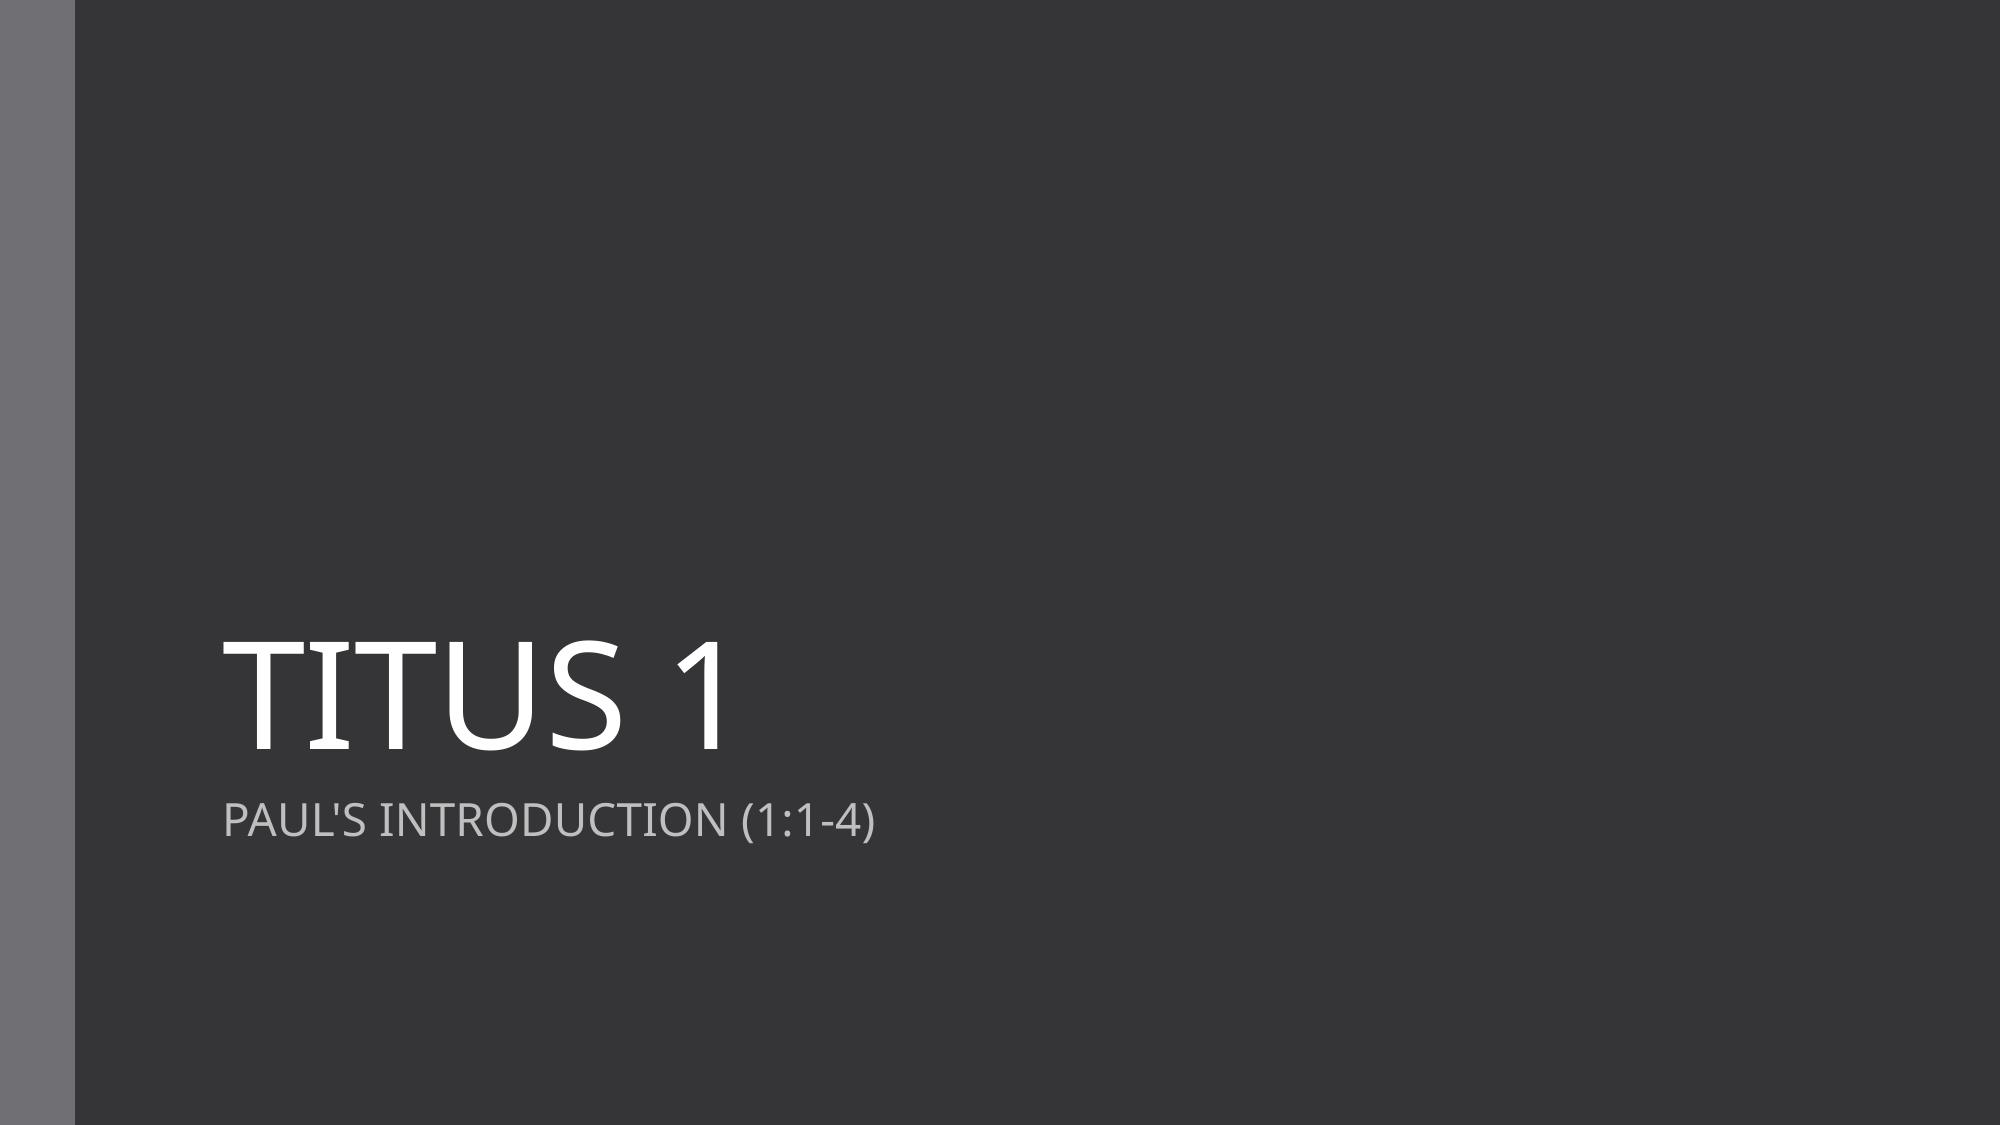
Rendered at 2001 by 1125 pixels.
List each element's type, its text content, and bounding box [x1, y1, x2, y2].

subtitle PAUL'S INTRODUCTION (1:1-4) [206, 787, 1752, 1066]
title TITUS 1 [206, 124, 1752, 787]
